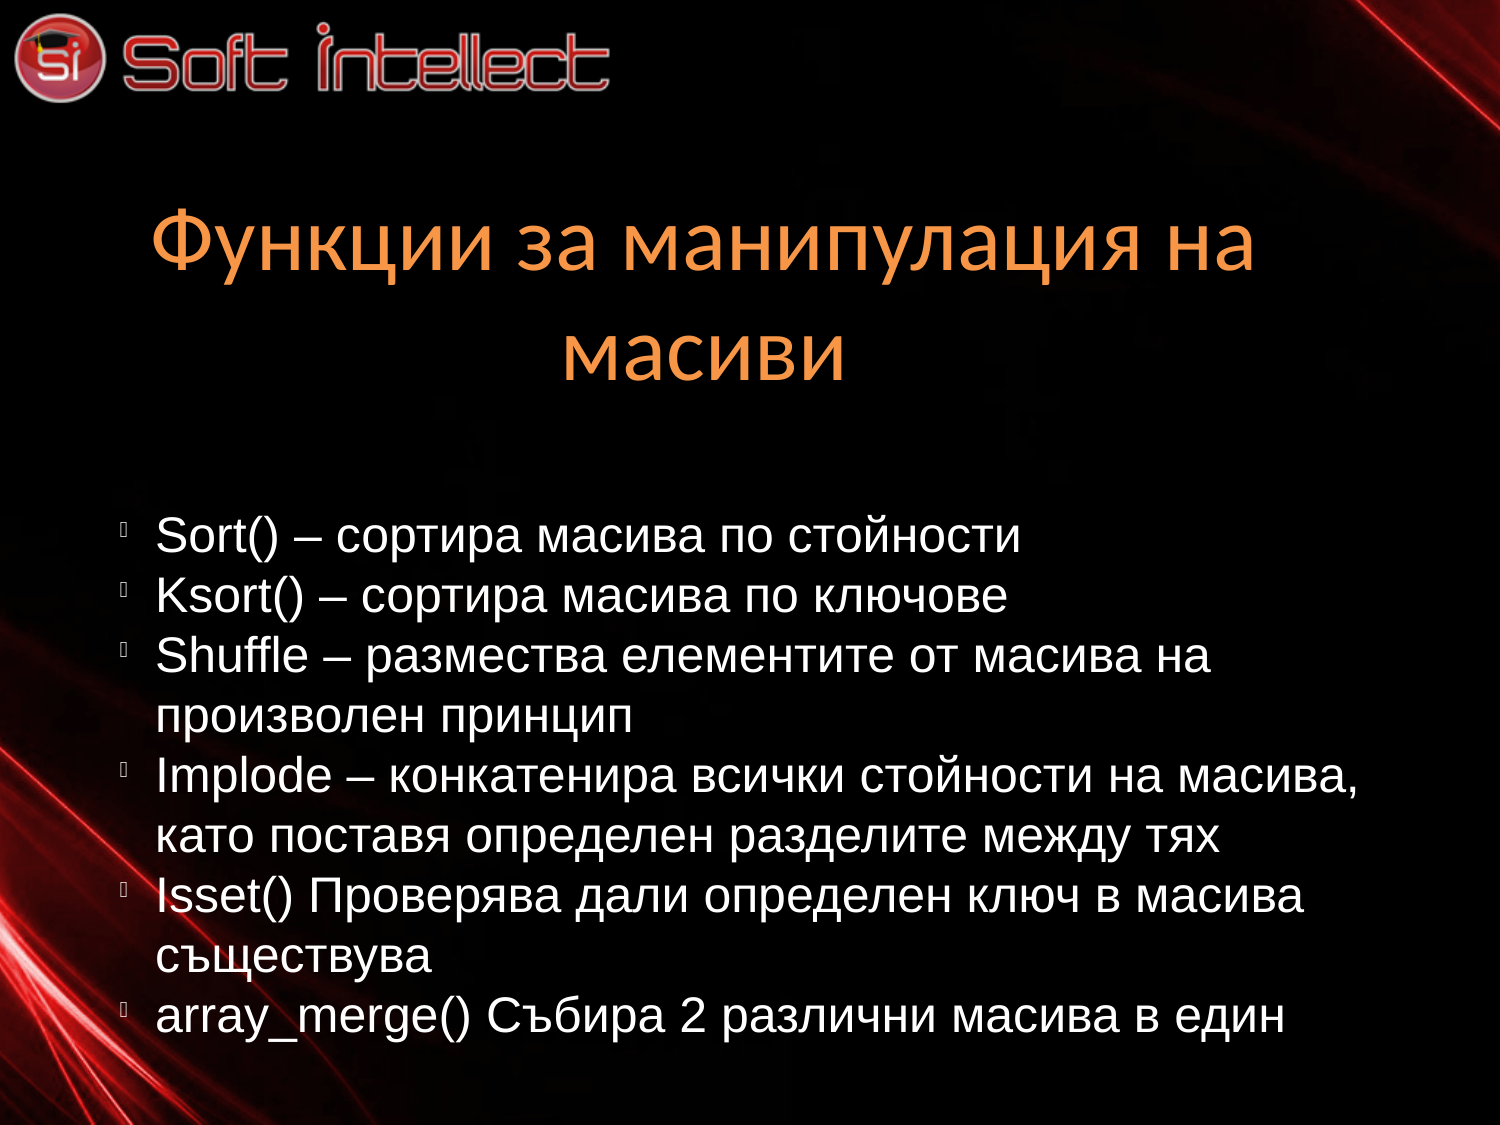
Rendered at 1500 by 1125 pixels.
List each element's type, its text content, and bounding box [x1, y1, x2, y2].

text_box Sort() – сортира масива по стойности Ksort() – сортира масива по ключове Shuffle – размества елементите от масива на произволен принцип Implode – конкатенира всички стойности на масива, като поставя определен разделите между тях Isset() Проверява дали определен ключ в масива съществува array_merge() Събира 2 различни масива в един [105, 495, 1470, 825]
picture [0, 0, 1500, 1125]
text_box Функции за манипулация на масиви [30, 194, 1380, 382]
